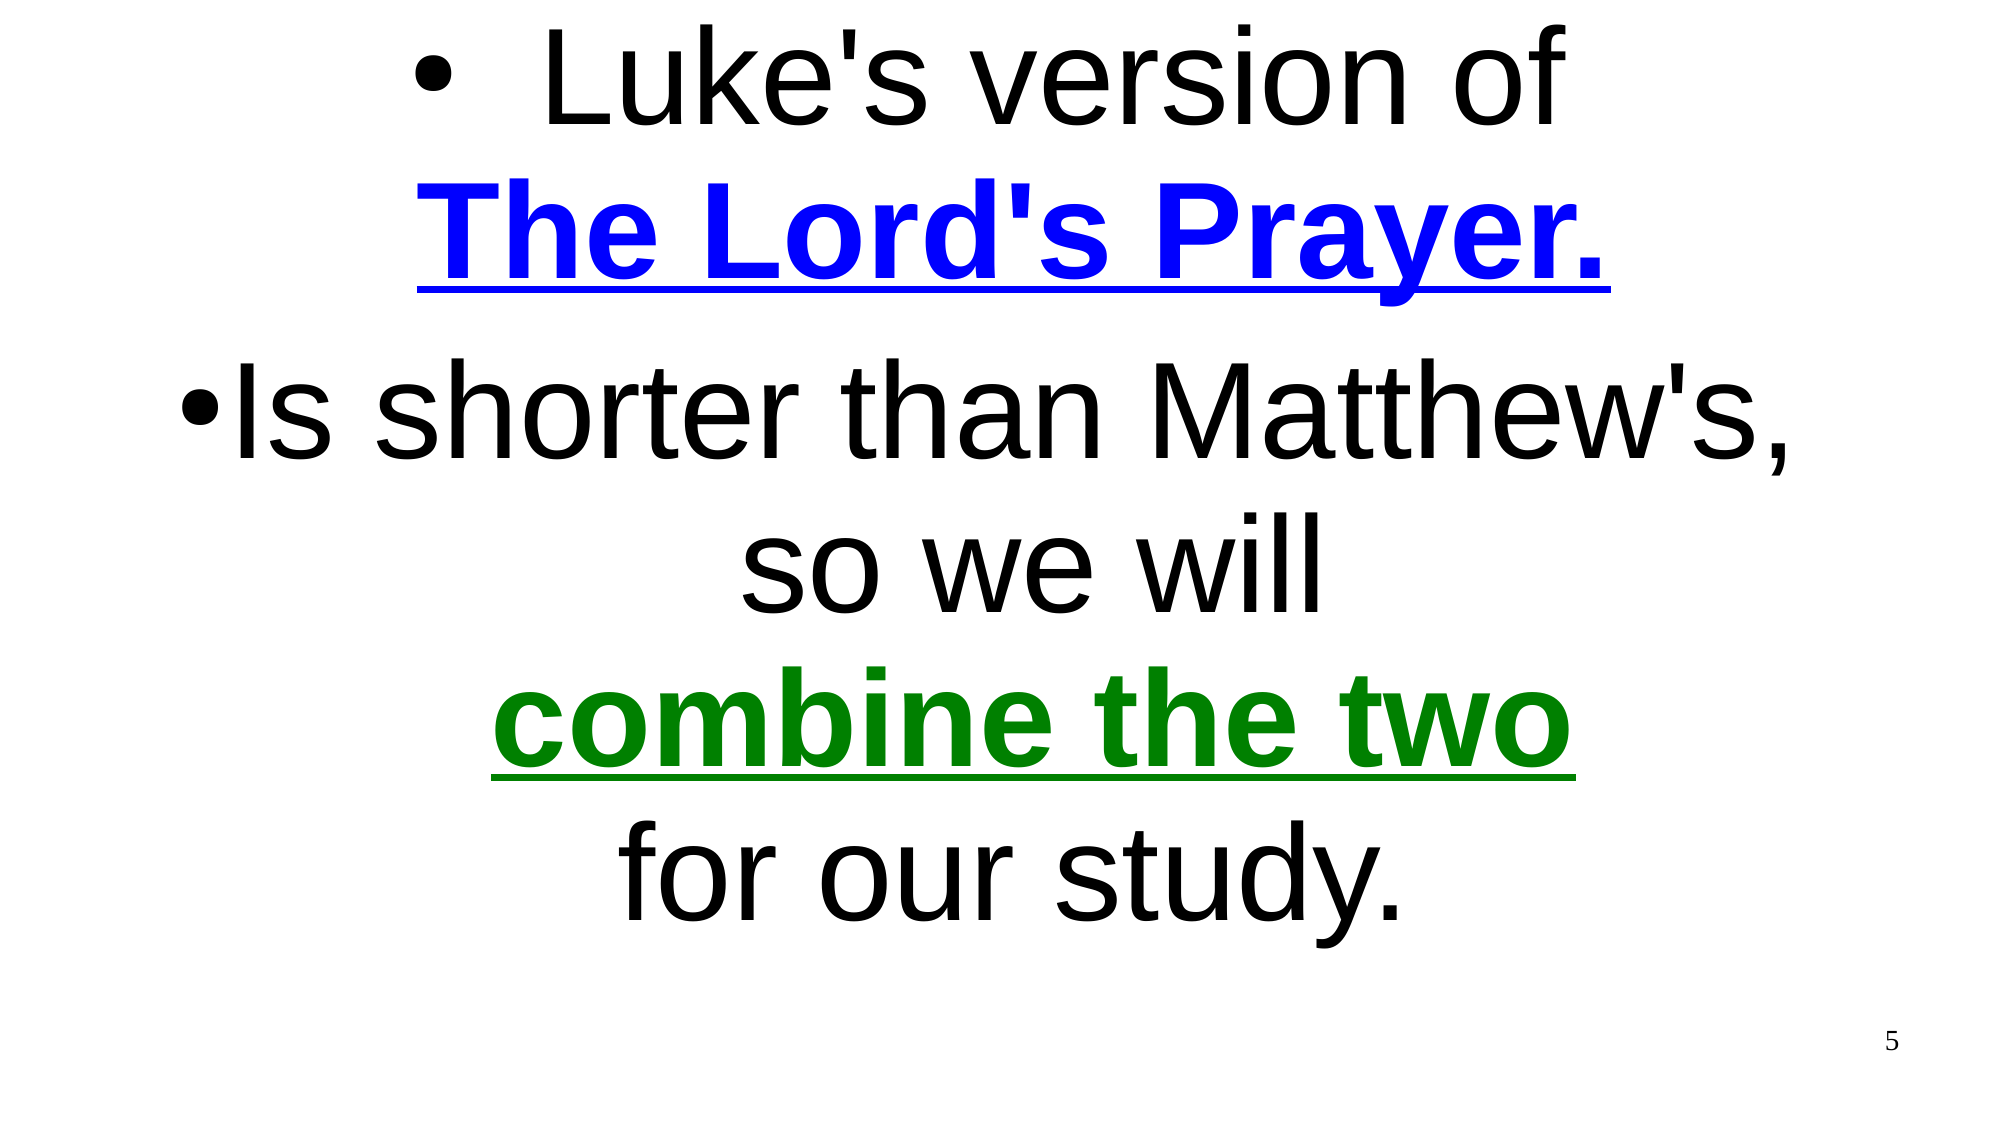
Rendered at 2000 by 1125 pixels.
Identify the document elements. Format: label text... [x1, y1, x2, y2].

list Luke's version of The Lord's Prayer. Is shorter than Matthew's, so we will combine the two for our study. [0, 0, 1996, 1123]
